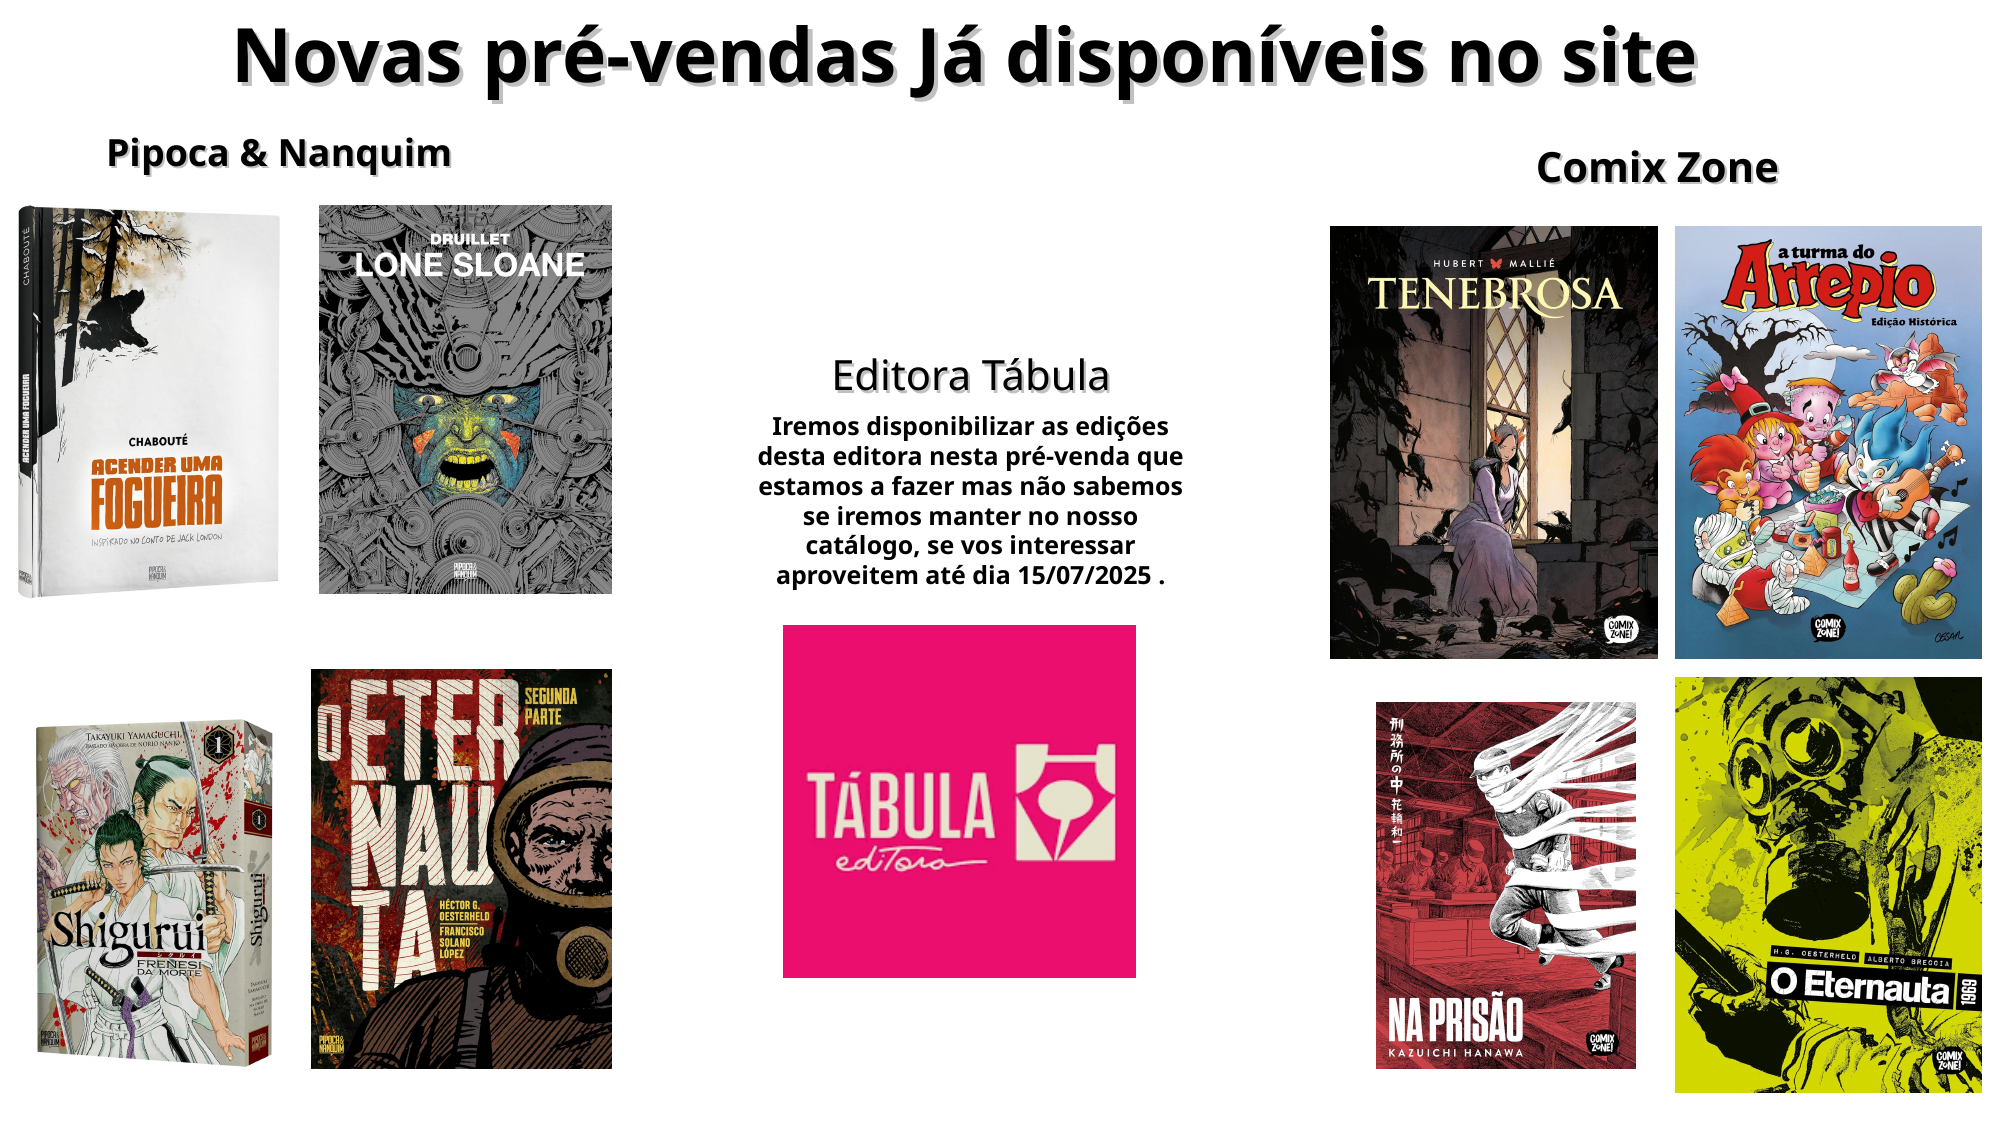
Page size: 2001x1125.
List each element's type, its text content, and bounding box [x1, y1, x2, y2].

picture [1330, 226, 1658, 659]
picture [1675, 226, 1982, 659]
picture [1376, 702, 1636, 1069]
picture [1675, 677, 1982, 1093]
text_box Iremos disponibilizar as edições desta editora nesta pré-venda que estamos a fazer mas não sabemos se iremos manter no nosso catálogo, se vos interessar aproveitem até dia 15/07/2025 . [730, 402, 1212, 600]
picture [36, 719, 273, 1069]
picture [783, 625, 1136, 978]
text_box Editora Tábula [816, 342, 1126, 407]
text_box Pipoca & Nanquim [0, 121, 780, 183]
picture [18, 206, 280, 599]
picture [319, 206, 612, 594]
text_box Comix Zone [1521, 133, 1794, 198]
picture [311, 669, 612, 1069]
text_box Novas pré-vendas Já disponíveis no site [217, 0, 1734, 105]
